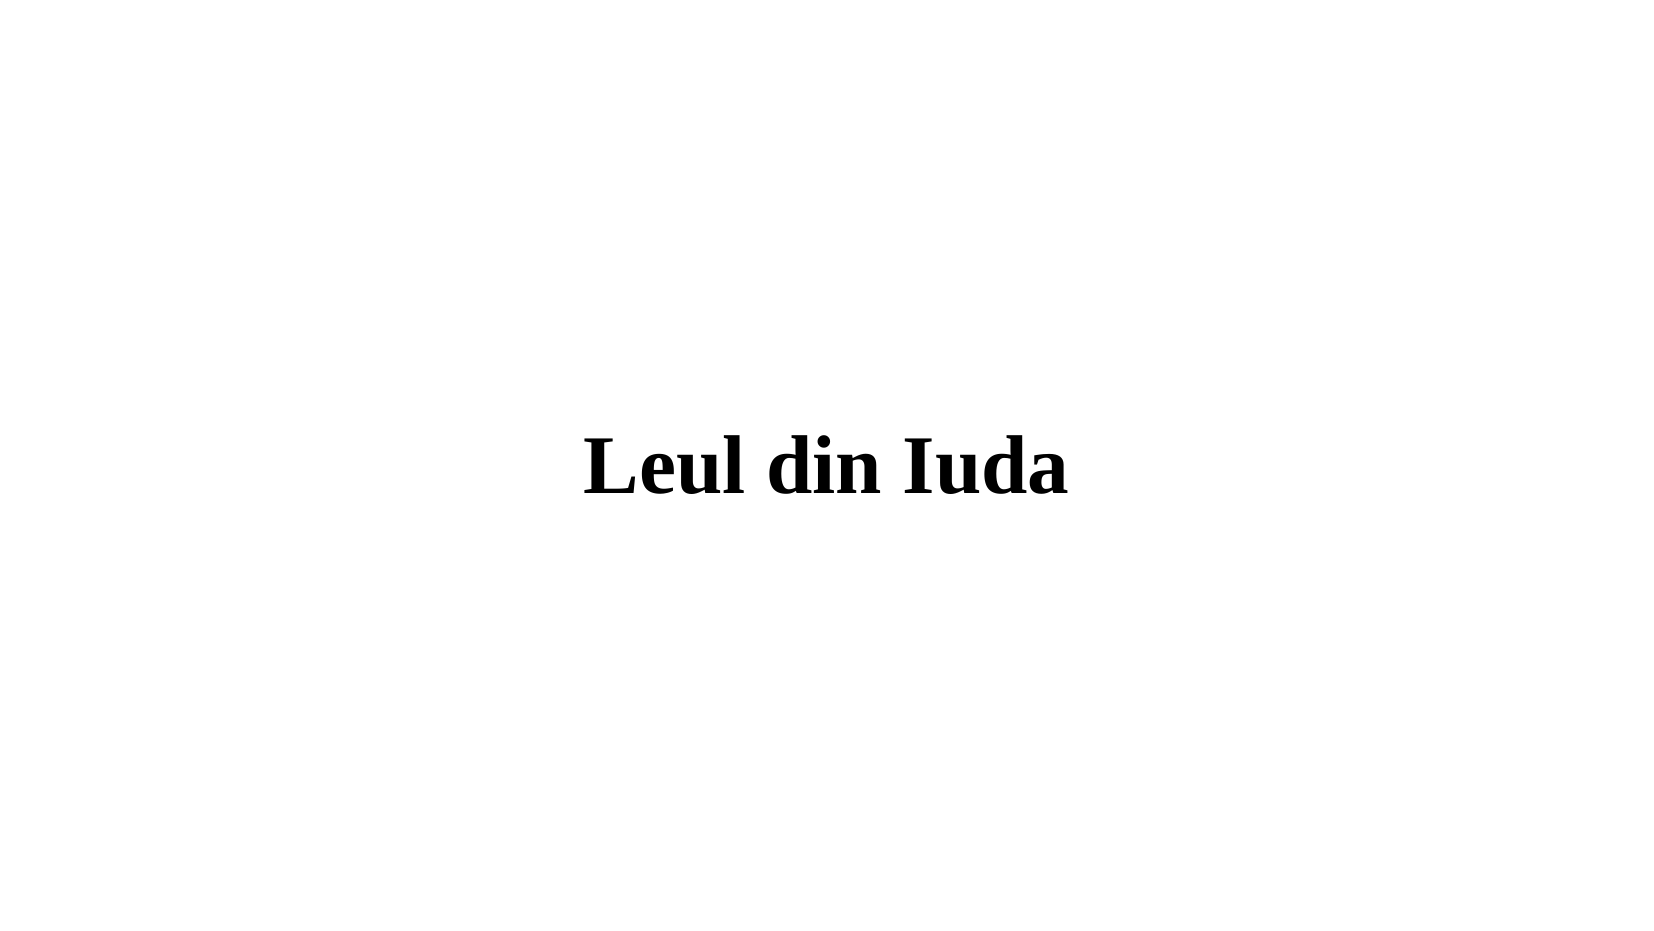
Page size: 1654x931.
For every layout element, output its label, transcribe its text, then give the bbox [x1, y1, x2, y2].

subtitle Leul din Iuda [300, 150, 1354, 781]
